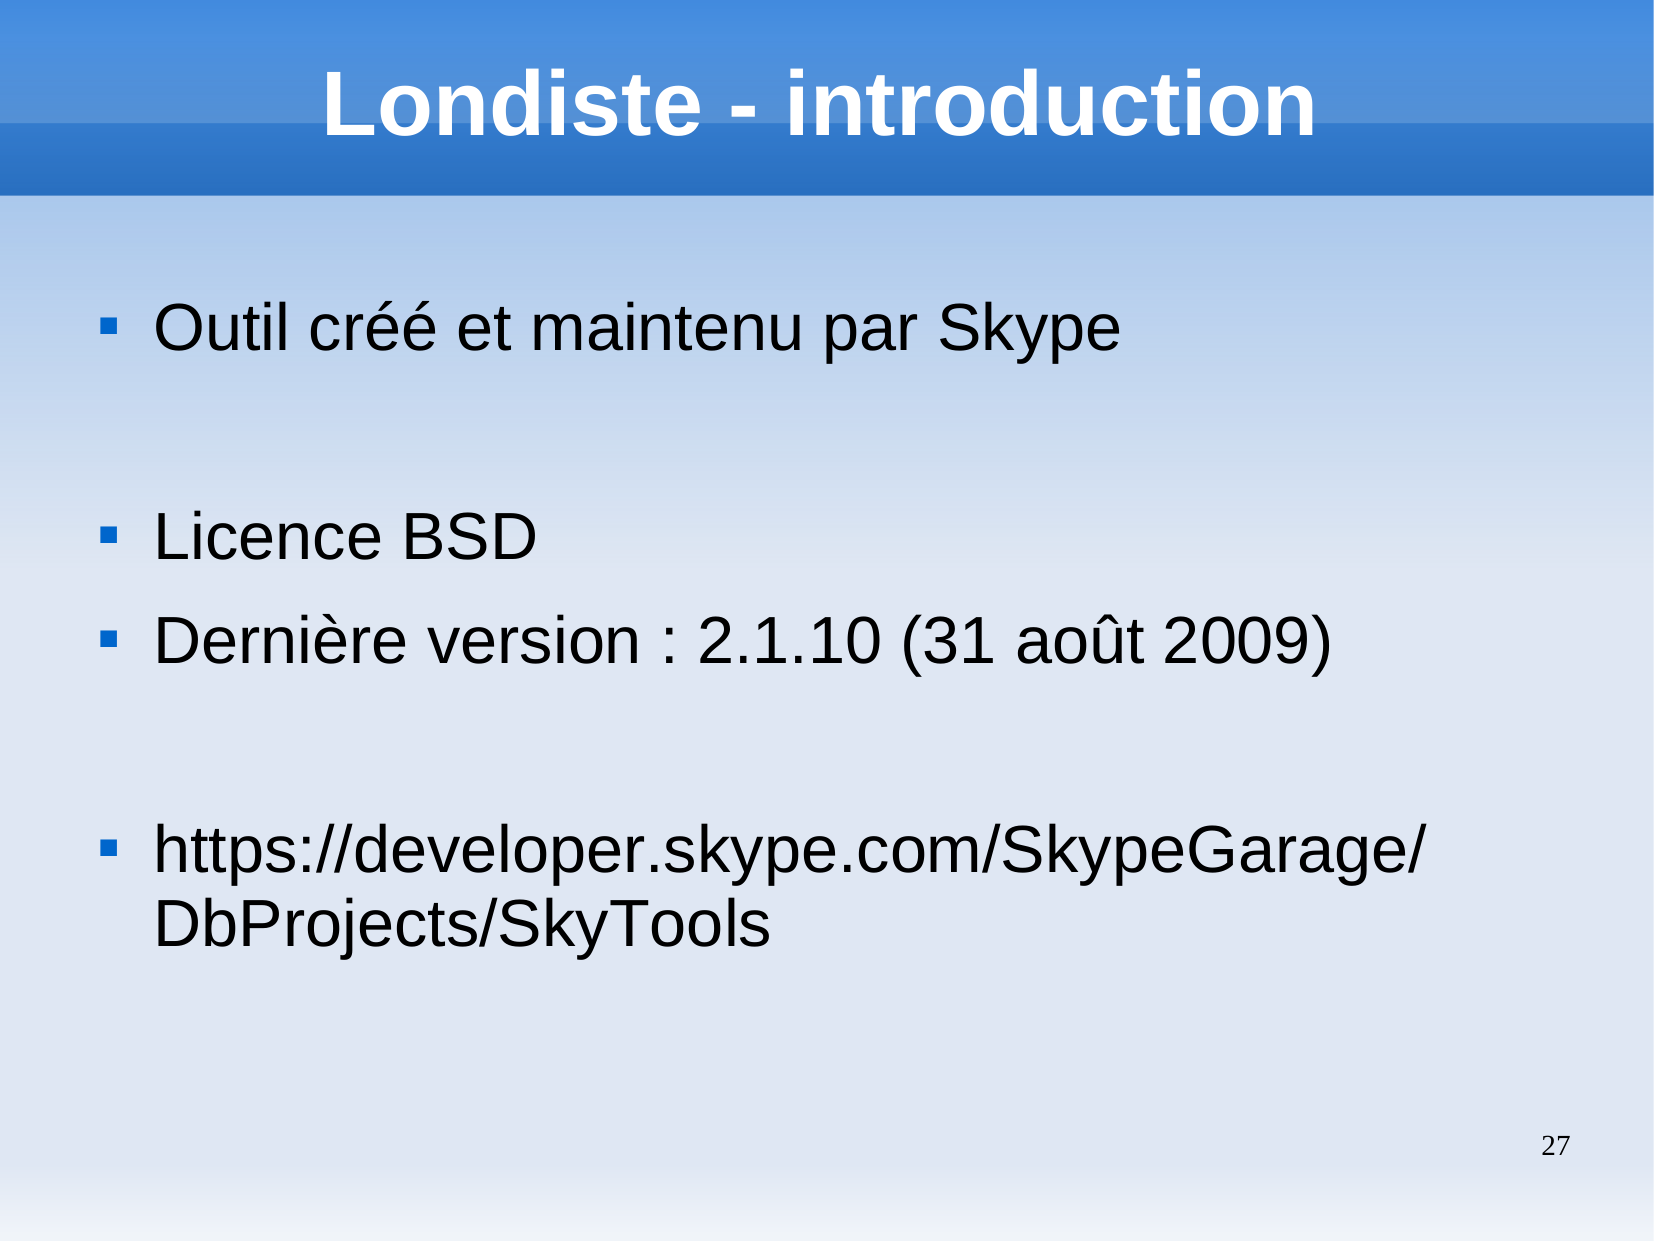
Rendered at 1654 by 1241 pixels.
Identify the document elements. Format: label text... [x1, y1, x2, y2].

list Outil créé et maintenu par Skype Licence BSD Dernière version : 2.1.10 (31 août 2009) https://developer.skype.com/SkypeGarage/DbProjects/SkyTools [82, 290, 1571, 1094]
title Londiste - introduction [76, 7, 1565, 200]
picture [0, 0, 1654, 1241]
